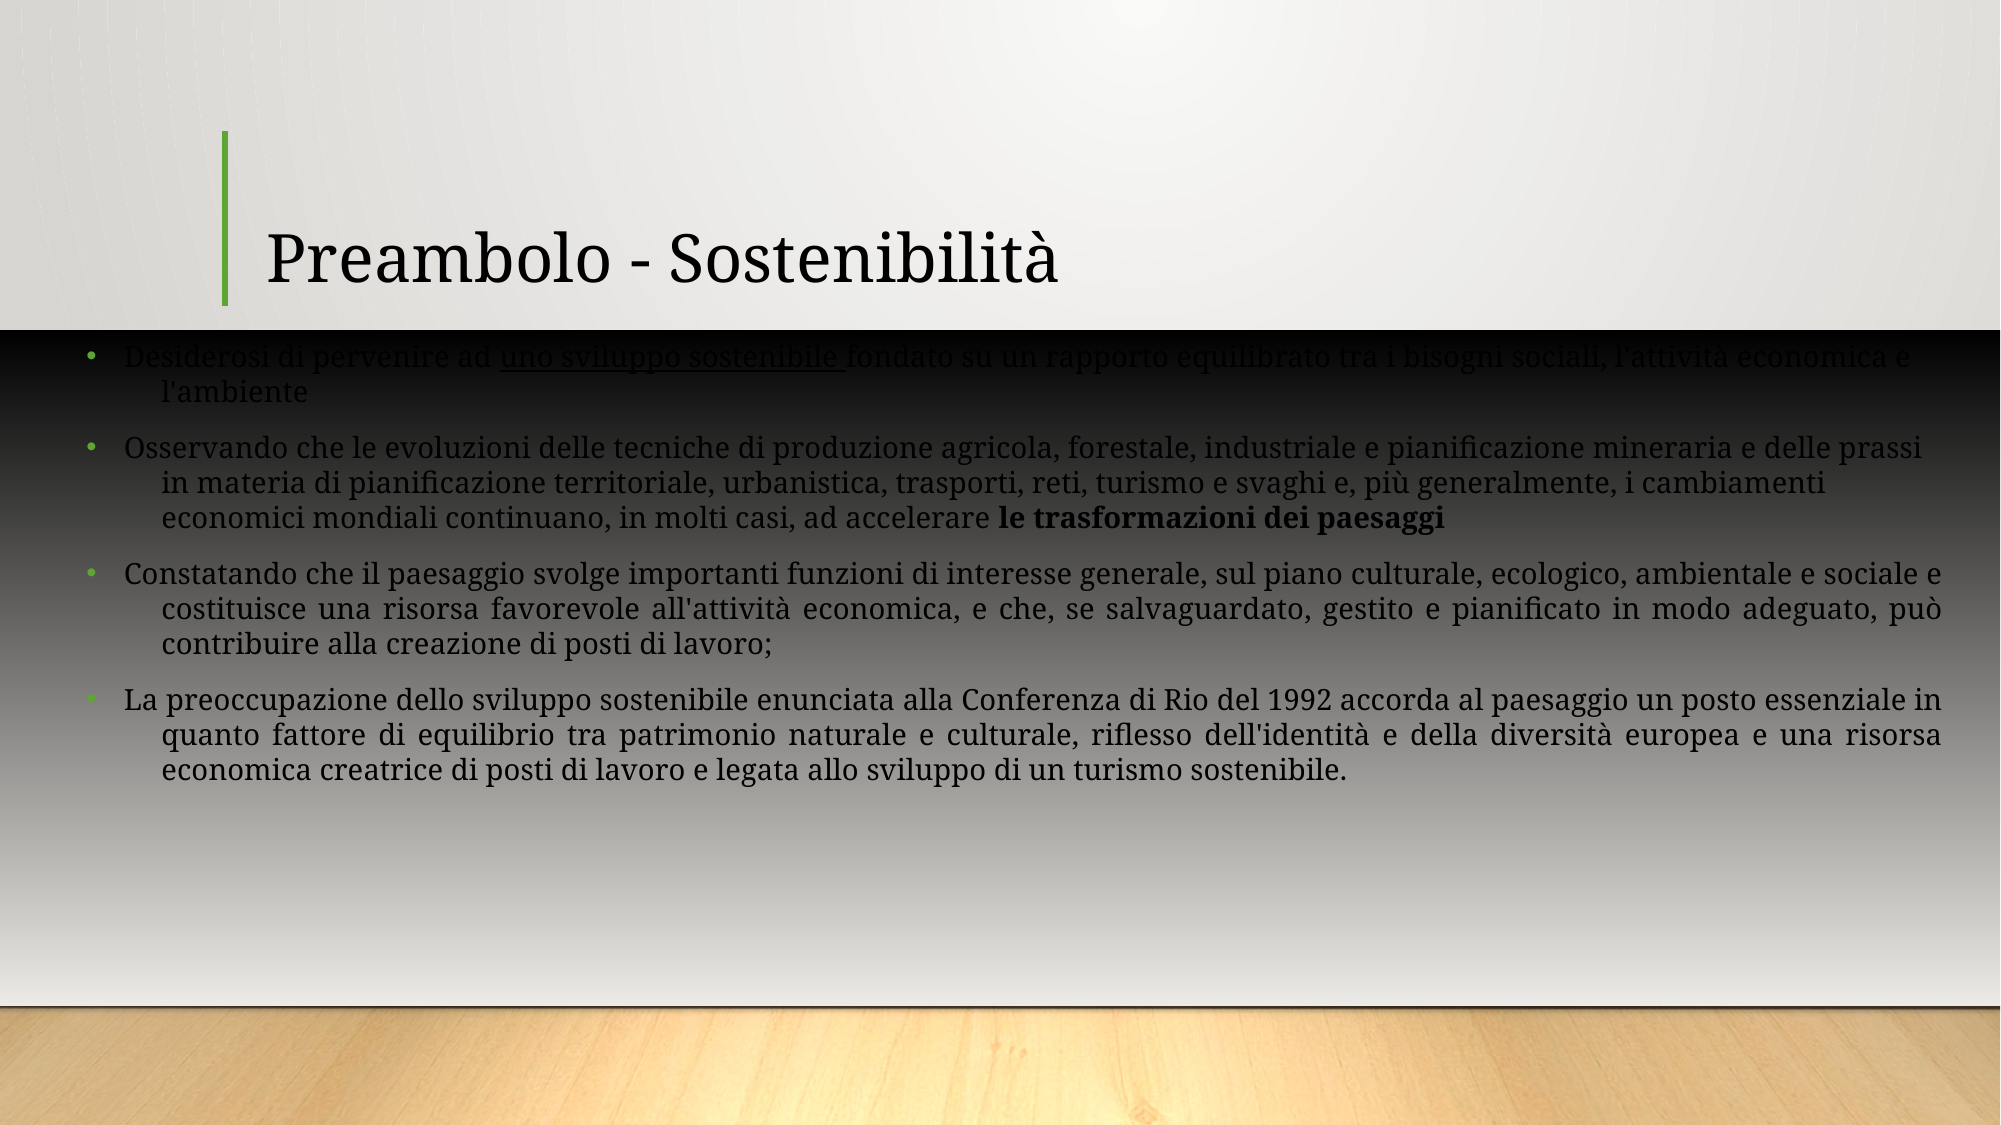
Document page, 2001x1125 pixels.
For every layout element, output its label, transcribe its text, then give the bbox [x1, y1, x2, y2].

title Preambolo - Sostenibilità [251, 131, 1814, 305]
list Desiderosi di pervenire ad uno sviluppo sostenibile fondato su un rapporto equilibrato tra i bisogni sociali, l'attività economica e l'ambiente Osservando che le evoluzioni delle tecniche di produzione agricola, forestale, industriale e pianificazione mineraria e delle prassi in materia di pianificazione territoriale, urbanistica, trasporti, reti, turismo e svaghi e, più generalmente, i cambiamenti economici mondiali continuano, in molti casi, ad accelerare le trasformazioni dei paesaggi Constatando che il paesaggio svolge importanti funzioni di interesse generale, sul piano culturale, ecologico, ambientale e sociale e costituisce una risorsa favorevole all'attività economica, e che, se salvaguardato, gestito e pianificato in modo adeguato, può contribuire alla creazione di posti di lavoro; La preoccupazione dello sviluppo sostenibile enunciata alla Conferenza di Rio del 1992 accorda al paesaggio un posto essenziale in quanto fattore di equilibrio tra patrimonio naturale e culturale, riflesso dell'identità e della diversità europea e una risorsa economica creatrice di posti di lavoro e legata allo sviluppo di un turismo sostenibile. [71, 330, 1960, 950]
